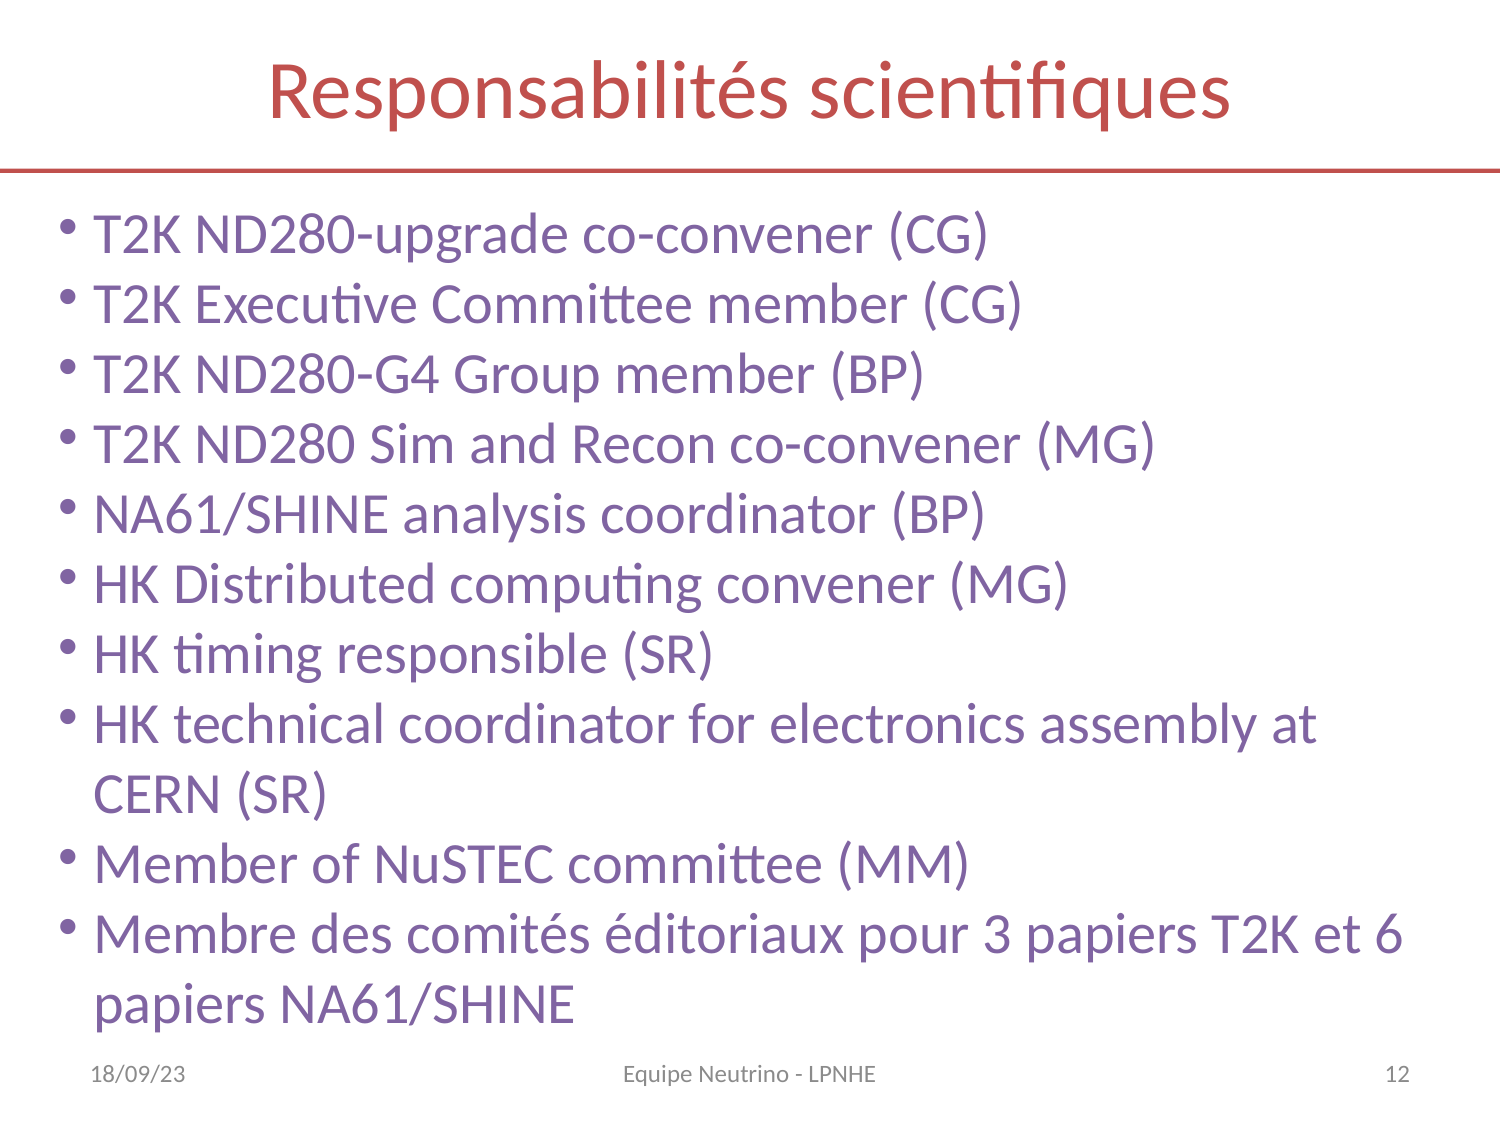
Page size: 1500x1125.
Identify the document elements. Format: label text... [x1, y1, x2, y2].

text_box Responsabilités scientifiques [75, 29, 1425, 141]
text_box Equipe Neutrino - LPNHE [512, 1042, 988, 1103]
text_box T2K ND280-upgrade co-convener (CG) T2K Executive Committee member (CG) T2K ND280-G4 Group member (BP) T2K ND280 Sim and Recon co-convener (MG) NA61/SHINE analysis coordinator (BP) HK Distributed computing convener (MG) HK timing responsible (SR) HK technical coordinator for electronics assembly at CERN (SR) Member of NuSTEC committee (MM) Membre des comités éditoriaux pour 3 papiers T2K et 6 papiers NA61/SHINE [43, 187, 1460, 1043]
text_box <number> [1074, 1042, 1425, 1103]
text_box 18/09/23 [74, 1042, 425, 1103]
